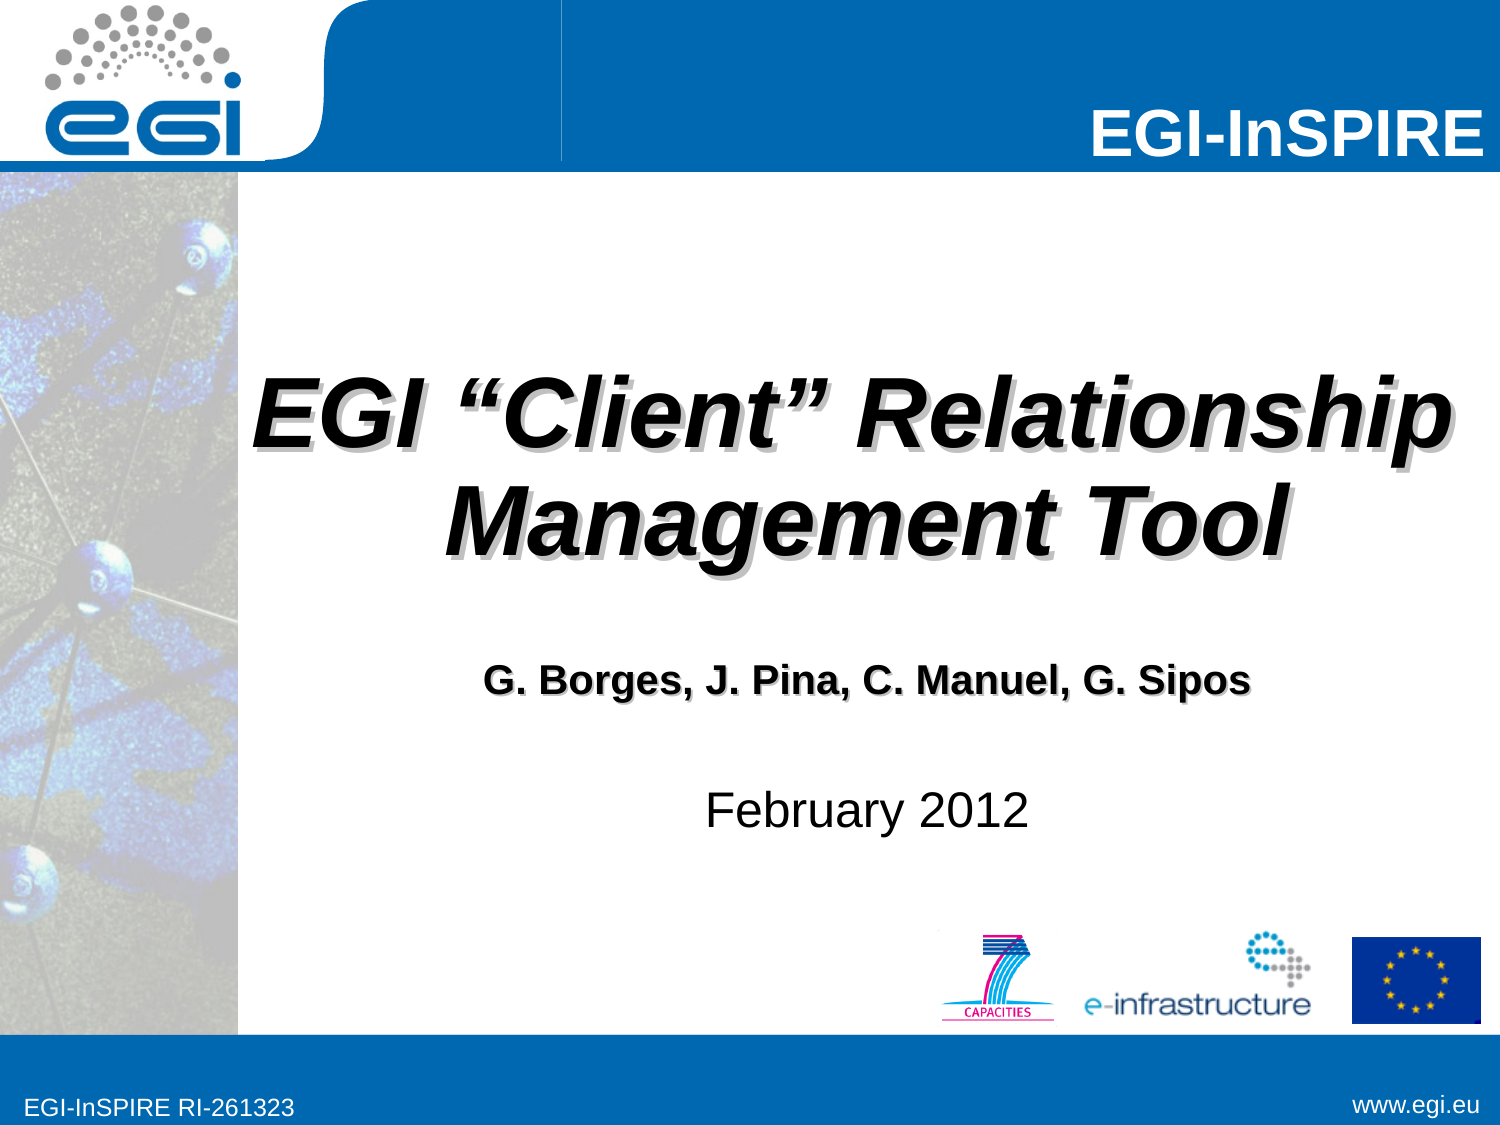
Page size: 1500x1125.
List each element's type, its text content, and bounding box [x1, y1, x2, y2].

title EGI “Client” Relationship Management Tool G. Borges, J. Pina, C. Manuel, G. Sipos February 2012 [231, 354, 1500, 846]
picture [1079, 925, 1317, 1022]
picture [1352, 937, 1481, 1024]
text_box [372, 637, 1329, 858]
picture [0, 172, 238, 1034]
picture [0, 0, 265, 161]
